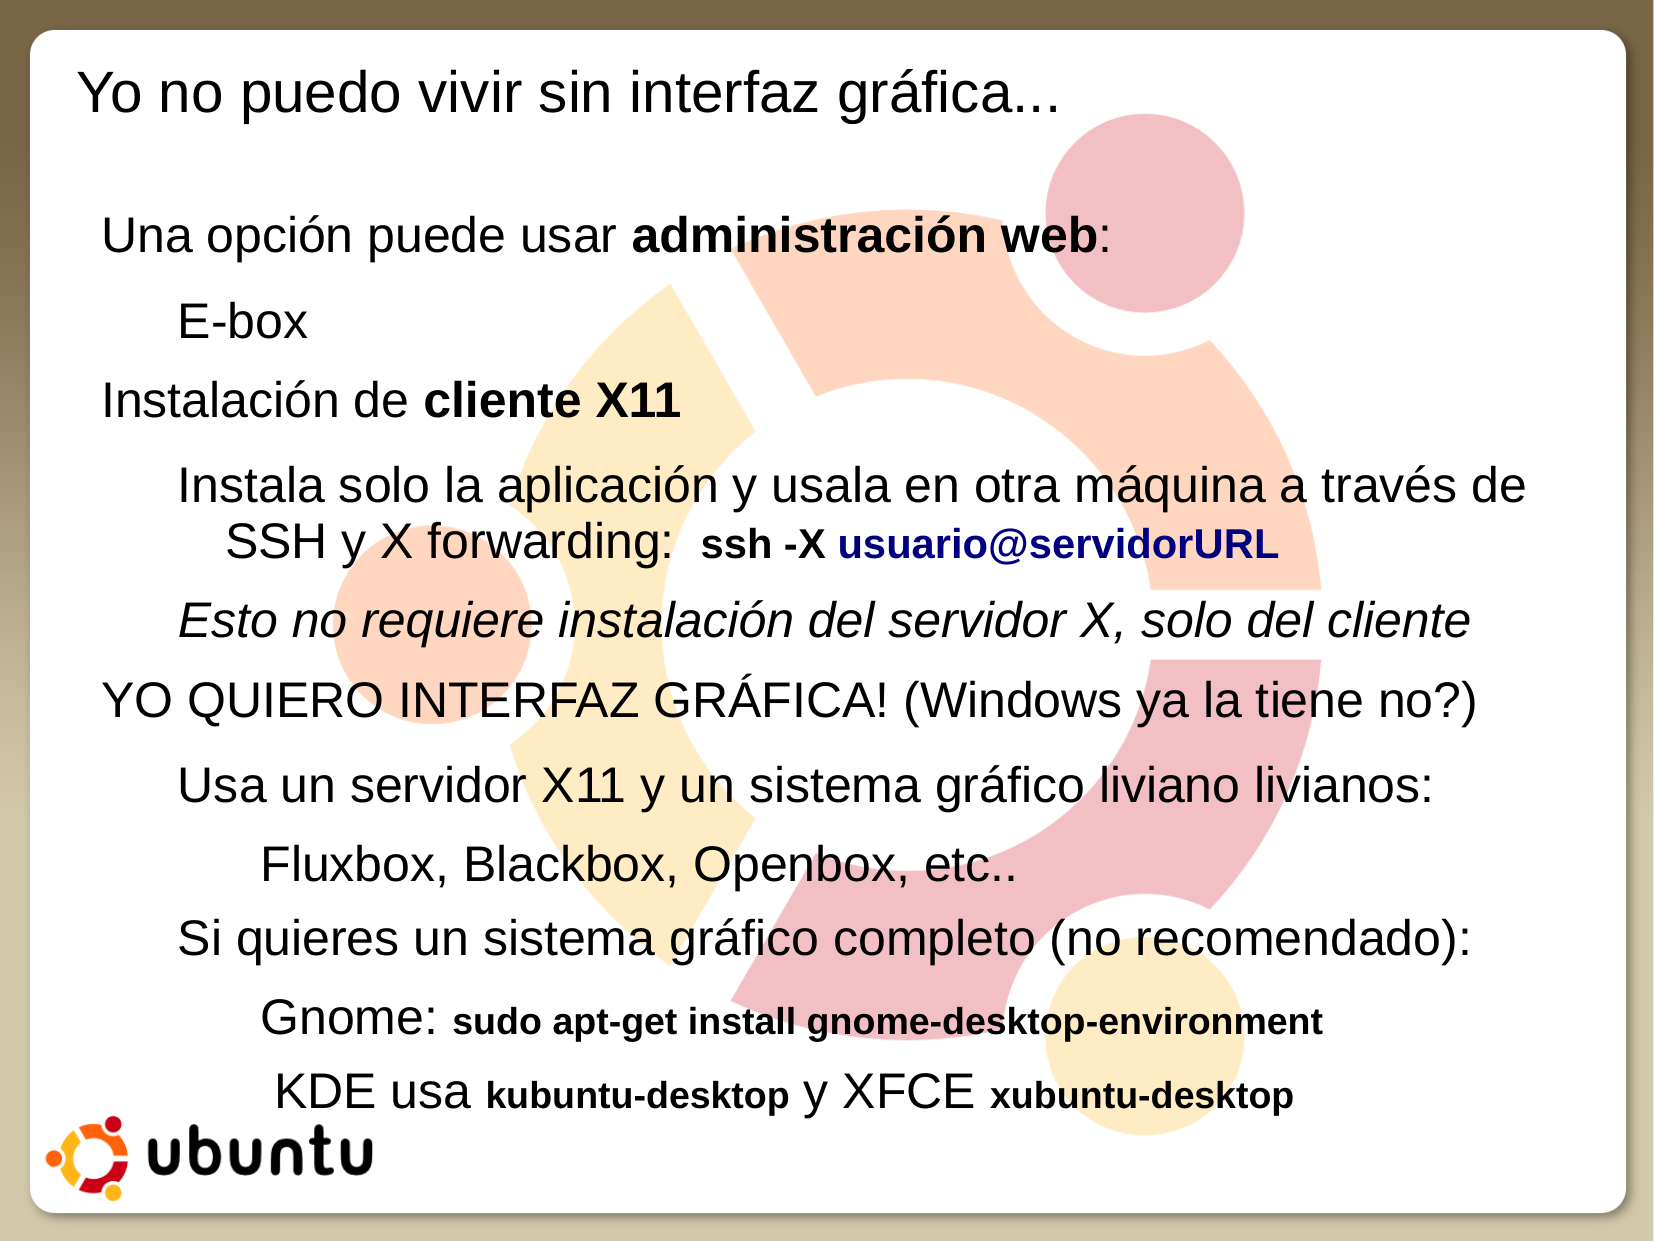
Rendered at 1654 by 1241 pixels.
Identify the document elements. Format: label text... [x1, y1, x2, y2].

title Yo no puedo vivir sin interfaz gráfica... [76, 43, 1566, 142]
list Una opción puede usar administración web: E-box Instalación de cliente X11 Instala solo la aplicación y usala en otra máquina a través de SSH y X forwarding: ssh -X usuario@servidorURL Esto no requiere instalación del servidor X, solo del cliente YO QUIERO INTERFAZ GRÁFICA! (Windows ya la tiene no?) Usa un servidor X11 y un sistema gráfico liviano livianos: Fluxbox, Blackbox, Openbox, etc.. Si quieres un sistema gráfico completo (no recomendado): Gnome: sudo apt-get install gnome-desktop-environment KDE usa kubuntu-desktop y XFCE xubuntu-desktop [83, 207, 1577, 1119]
picture [0, 0, 1654, 1241]
